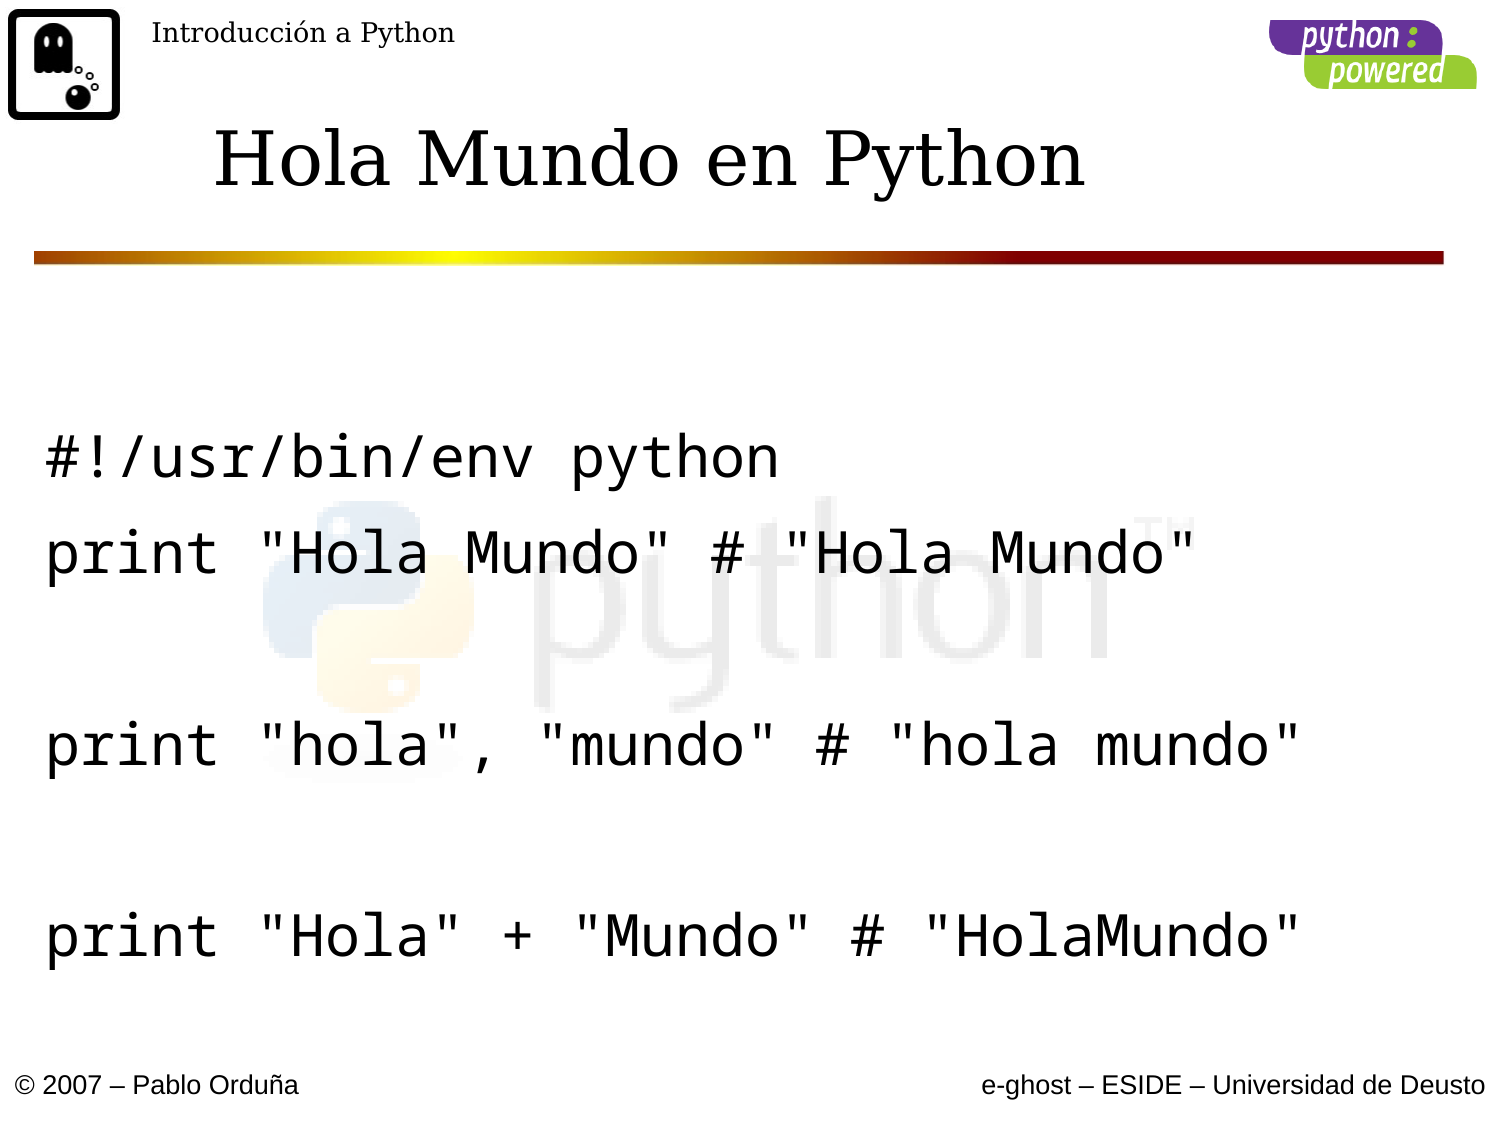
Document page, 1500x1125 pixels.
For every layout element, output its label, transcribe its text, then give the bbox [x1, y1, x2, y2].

picture [5, 7, 125, 124]
list #!/usr/bin/env python print "Hola Mundo" # "Hola Mundo" print "hola", "mundo" # "hola mundo" print "Hola" + "Mundo" # "HolaMundo" [30, 407, 1500, 1083]
picture [34, 251, 1447, 266]
title Hola Mundo en Python [198, 0, 1477, 211]
